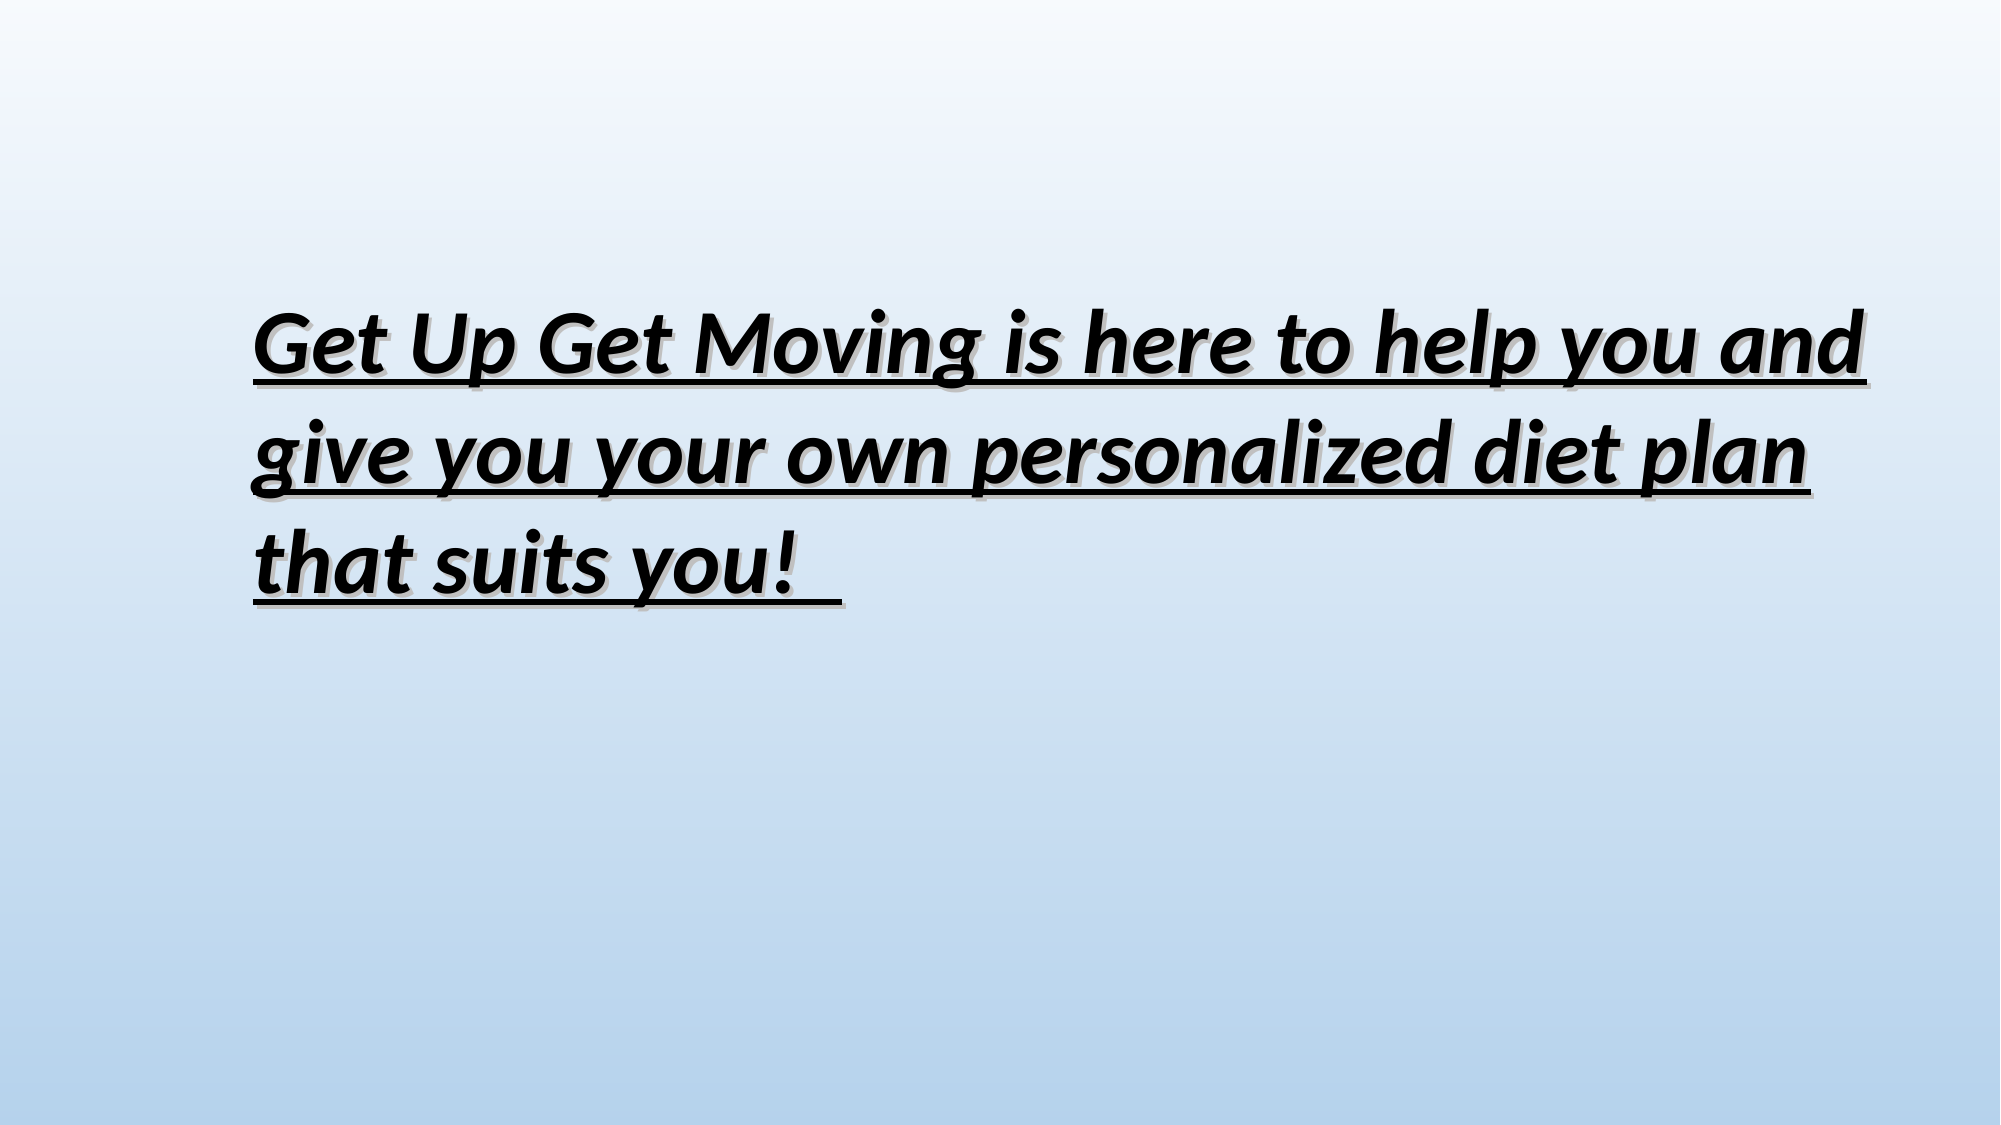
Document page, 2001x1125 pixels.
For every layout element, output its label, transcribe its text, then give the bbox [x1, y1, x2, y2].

text_box Get Up Get Moving is here to help you and give you your own personalized diet plan that suits you! [237, 274, 1906, 623]
